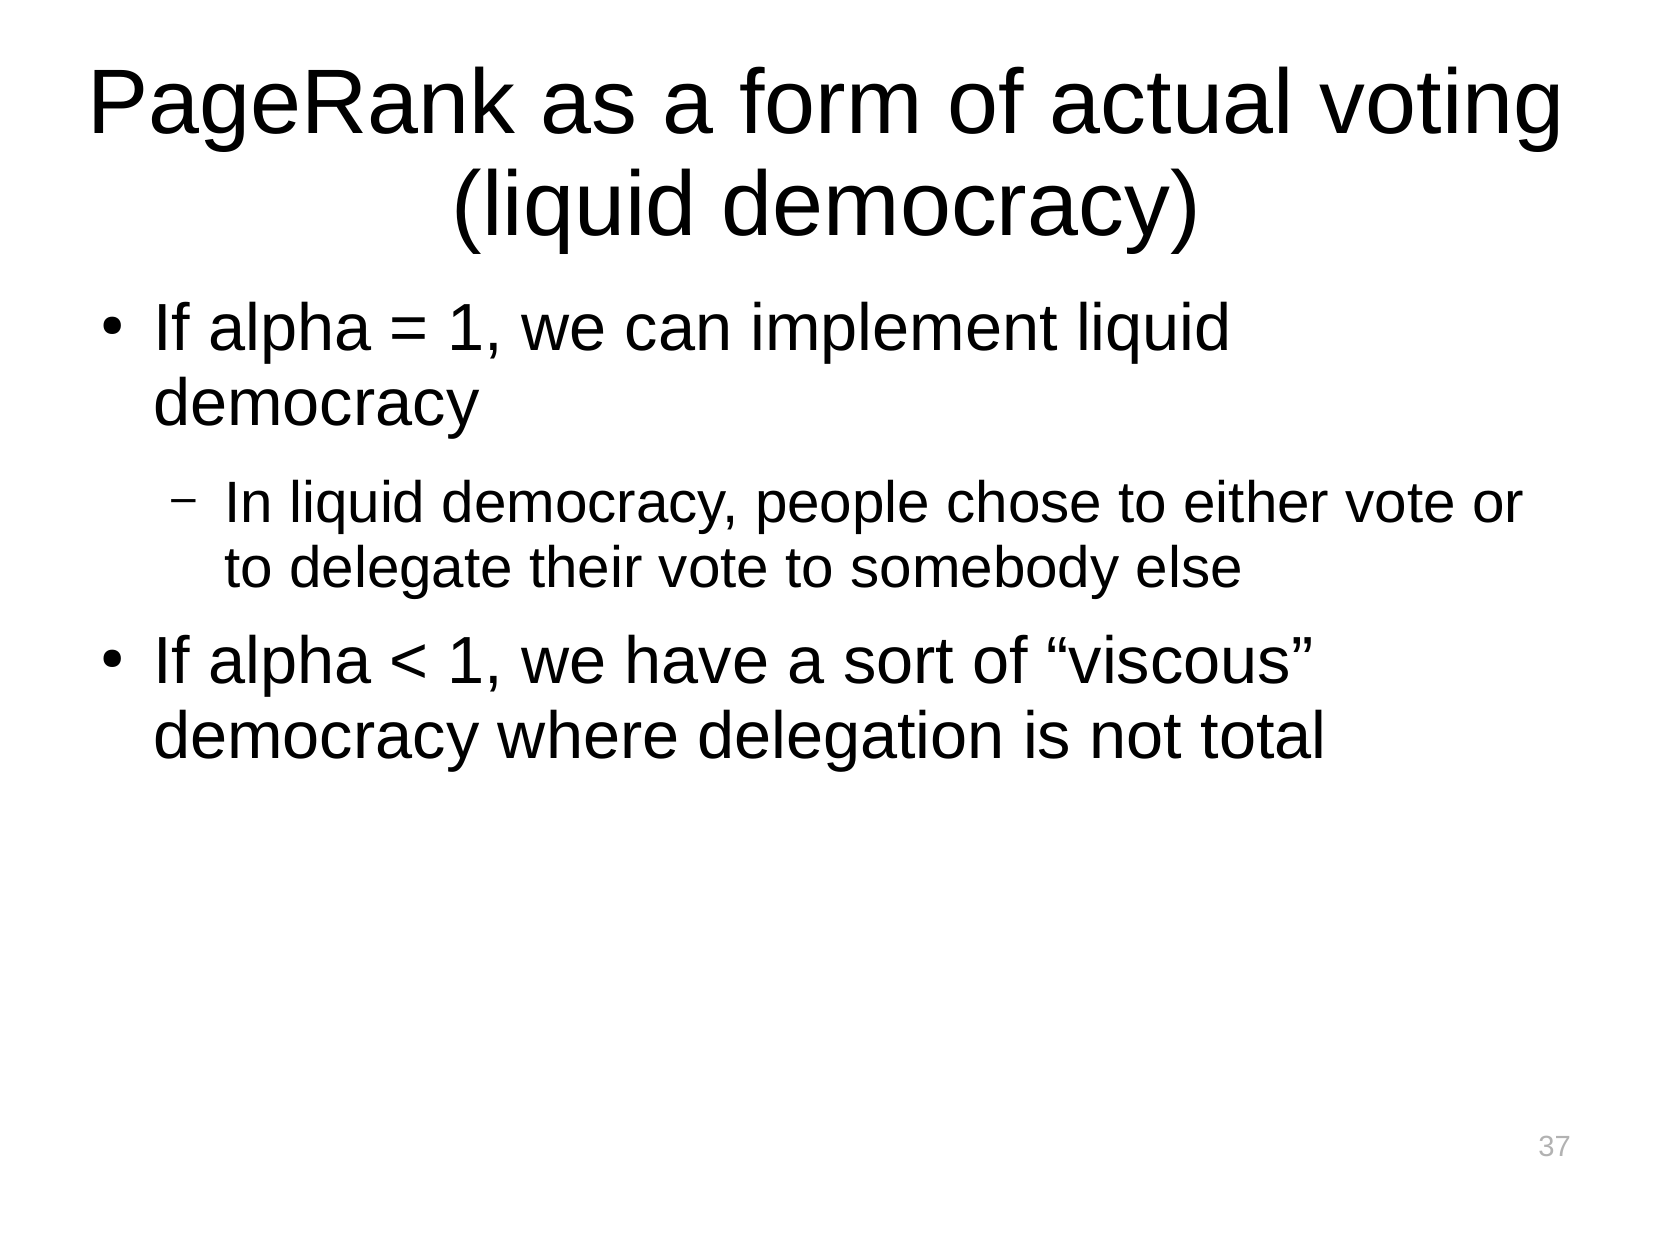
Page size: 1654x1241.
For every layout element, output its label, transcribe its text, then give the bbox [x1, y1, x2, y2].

list If alpha = 1, we can implement liquid democracy In liquid democracy, people chose to either vote or to delegate their vote to somebody else If alpha < 1, we have a sort of “viscous” democracy where delegation is not total [82, 290, 1571, 1010]
title PageRank as a form of actual voting (liquid democracy) [82, 49, 1571, 257]
